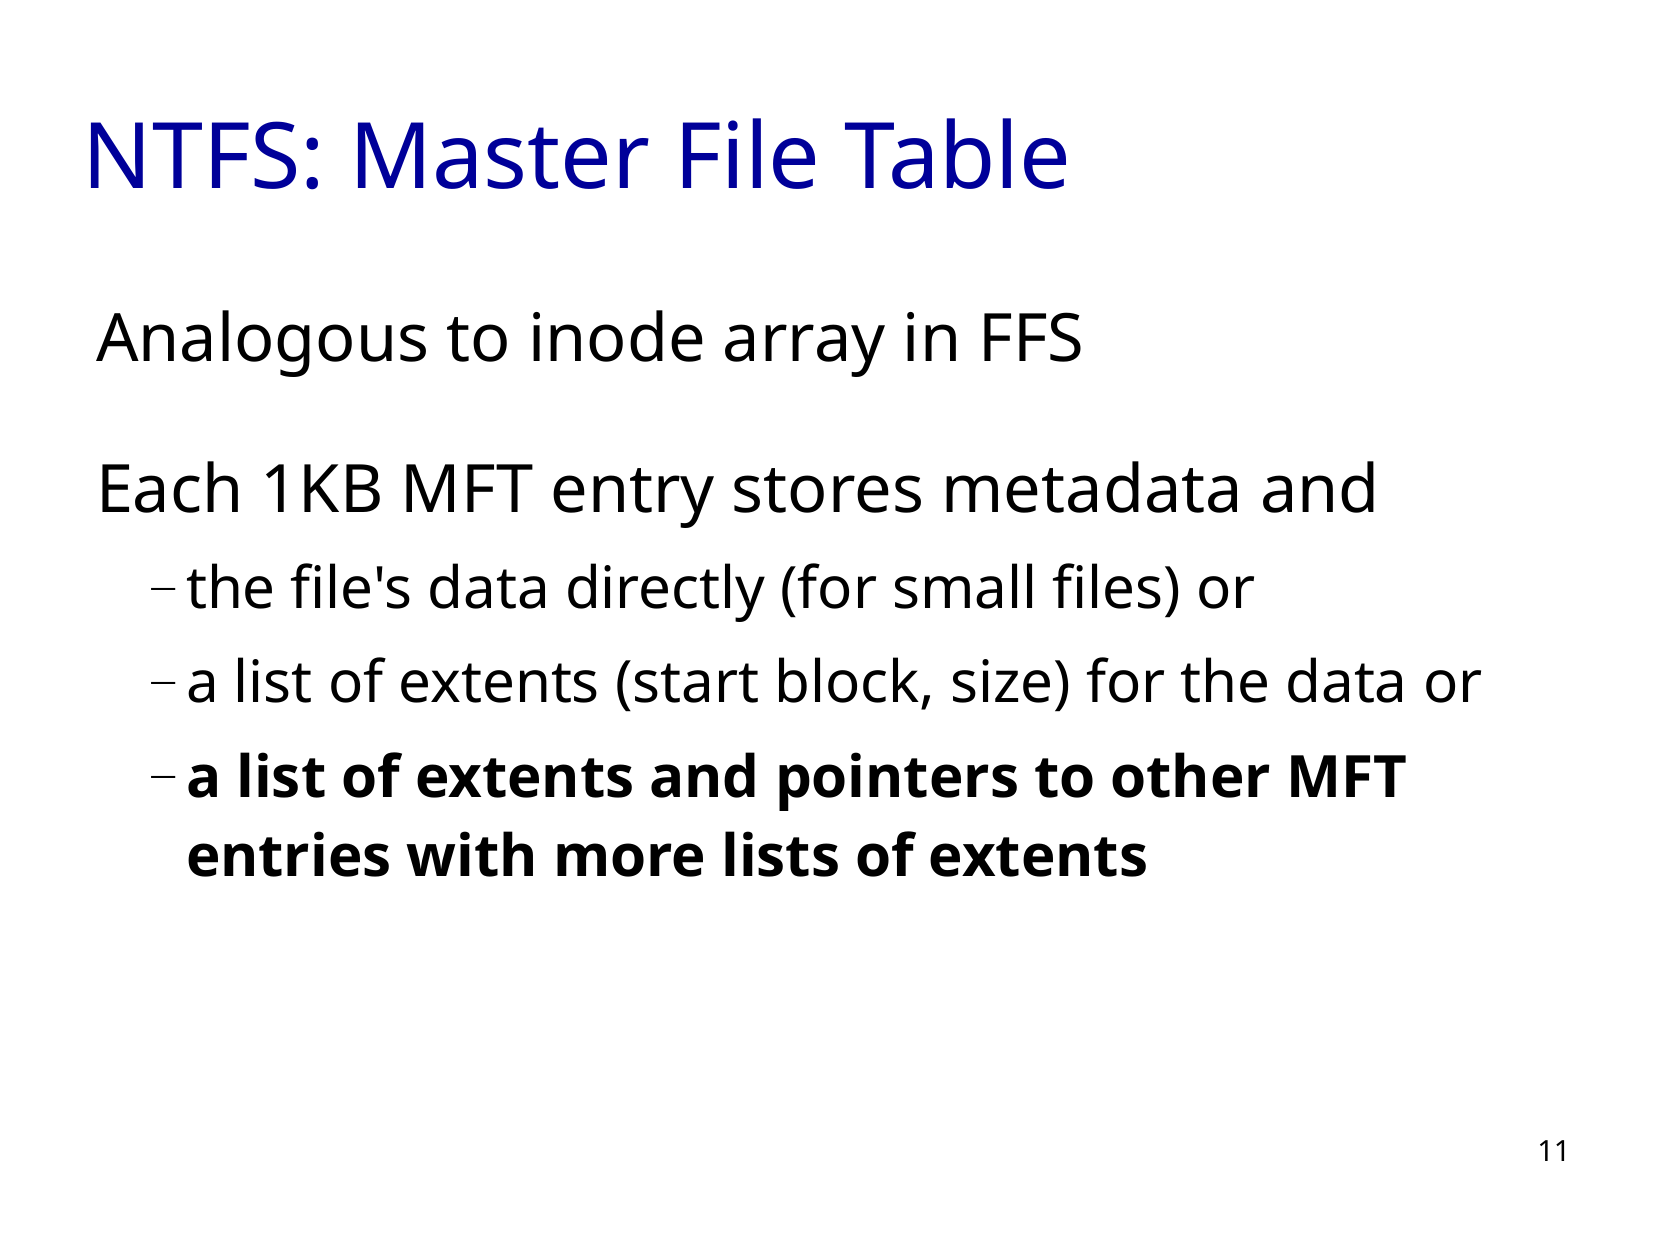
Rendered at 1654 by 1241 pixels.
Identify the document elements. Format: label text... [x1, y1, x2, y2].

title NTFS: Master File Table [82, 49, 1571, 257]
list Analogous to inode array in FFS Each 1KB MFT entry stores metadata and the file's data directly (for small files) or a list of extents (start block, size) for the data or a list of extents and pointers to other MFT entries with more lists of extents [60, 290, 1571, 1096]
